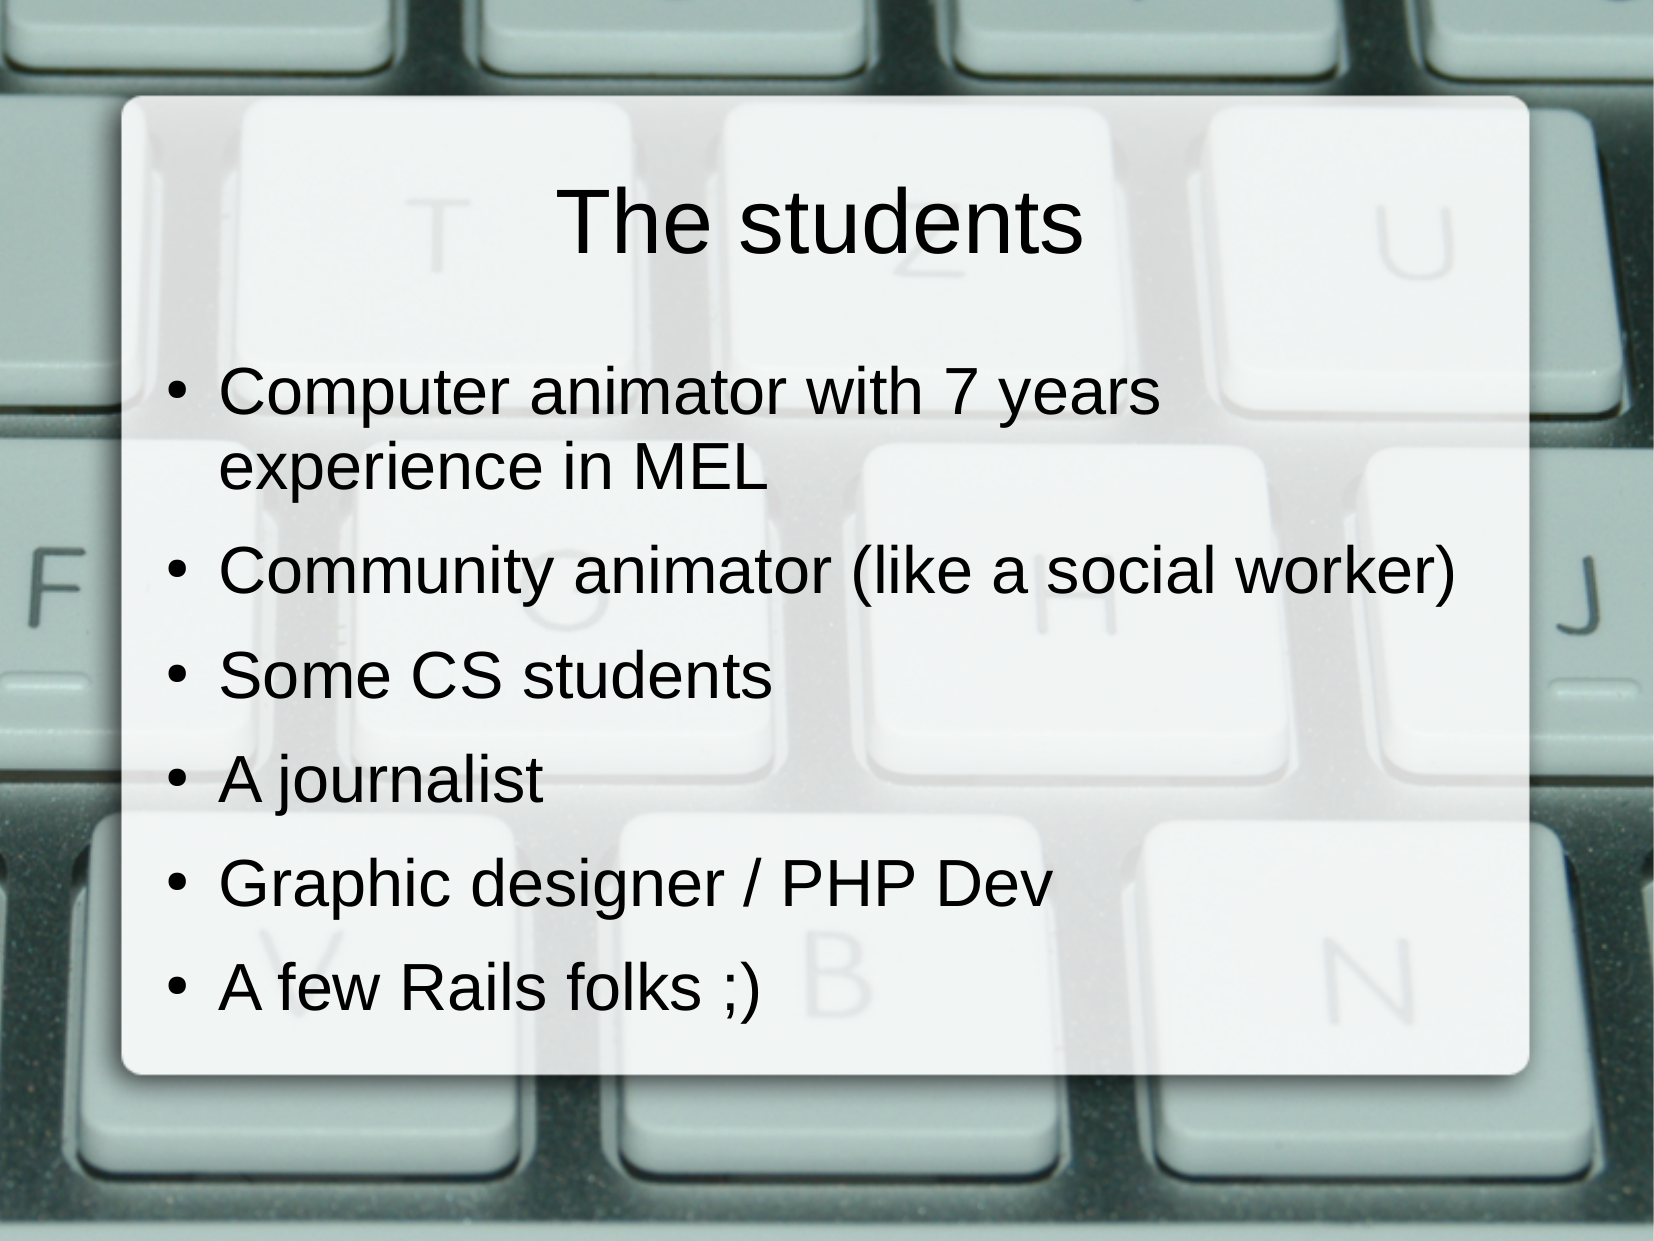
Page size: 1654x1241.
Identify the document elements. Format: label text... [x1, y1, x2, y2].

picture [0, 0, 1654, 1241]
list Computer animator with 7 years experience in MEL Community animator (like a social worker) Some CS students A journalist Graphic designer / PHP Dev A few Rails folks ;) [147, 354, 1506, 1159]
title The students [135, 117, 1506, 325]
